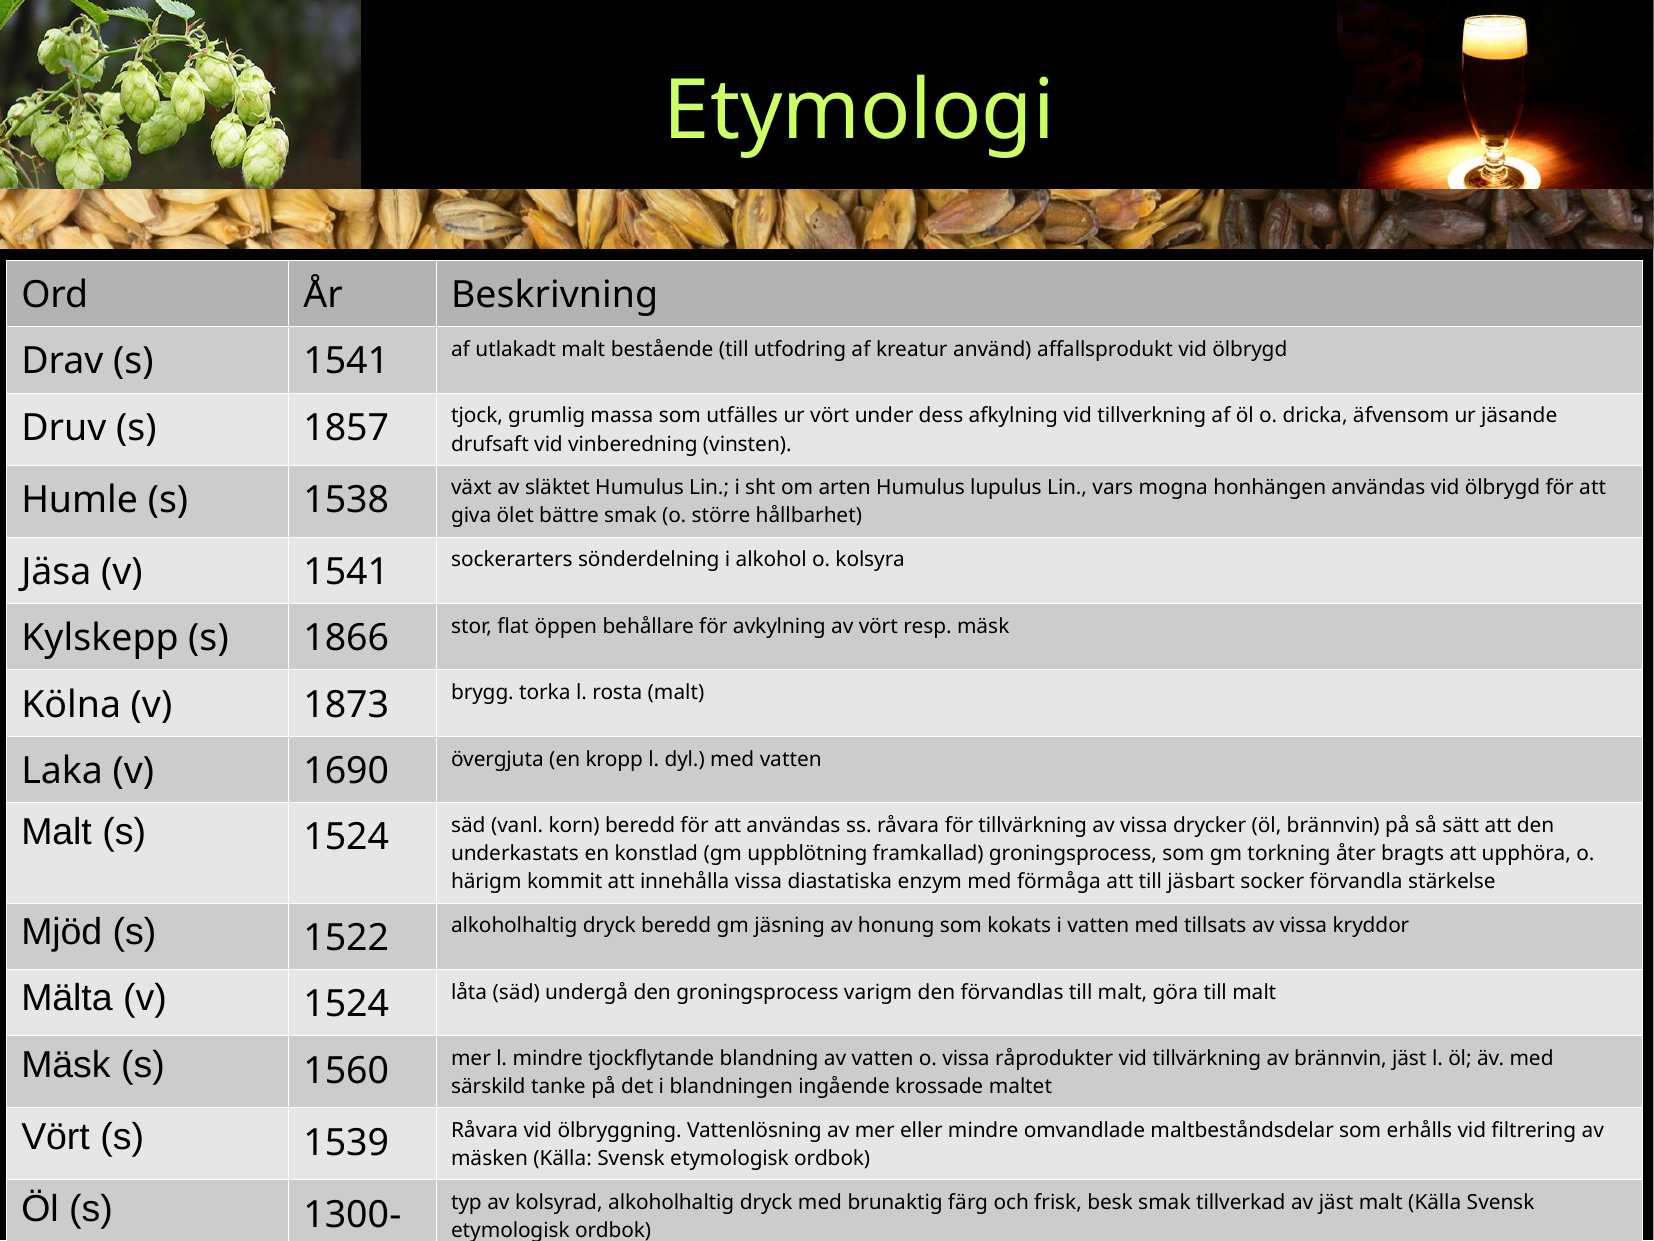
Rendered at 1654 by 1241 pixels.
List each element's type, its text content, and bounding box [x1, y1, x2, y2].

table_header År [289, 261, 436, 326]
picture [0, 0, 1654, 249]
table_cell brygg. torka l. rosta (malt) [437, 670, 1642, 736]
table_cell Kölna (v) [7, 670, 288, 736]
table_cell af utlakadt malt bestående (till utfodring af kreatur använd) affallsprodukt vid ölbrygd [437, 327, 1642, 393]
table_cell låta (säd) undergå den groningsprocess varigm den förvandlas till malt, göra till malt [437, 970, 1642, 1035]
table_cell Jäsa (v) [7, 538, 288, 603]
table_header Beskrivning [437, 261, 1642, 326]
table_cell Humle (s) [7, 466, 288, 537]
title [361, 143, 1337, 189]
table_cell 1541 [289, 327, 436, 393]
table_cell 1866 [289, 604, 436, 669]
table_cell stor, flat öppen behållare för avkylning av vört resp. mäsk [437, 604, 1642, 669]
table_cell 1560 [289, 1036, 436, 1107]
table_cell Drav (s) [7, 327, 288, 393]
table_cell Laka (v) [7, 737, 288, 802]
table_cell övergjuta (en kropp l. dyl.) med vatten [437, 737, 1642, 802]
table_cell 1538 [289, 466, 436, 537]
table_cell Kylskepp (s) [7, 604, 288, 669]
table_cell Druv (s) [7, 394, 288, 465]
table_cell sockerarters sönderdelning i alkohol o. kolsyra [437, 538, 1642, 603]
table_cell mer l. mindre tjockflytande blandning av vatten o. vissa råprodukter vid tillvärkning av brännvin, jäst l. öl; äv. med särskild tanke på det i blandningen ingående krossade maltet [437, 1036, 1642, 1107]
table_cell tjock, grumlig massa som utfälles ur vört under dess afkylning vid tillverkning af öl o. dricka, äfvensom ur jäsande drufsaft vid vinberedning (vinsten). [437, 394, 1642, 465]
table_cell Malt (s) [7, 803, 288, 903]
table_cell 1524 [289, 970, 436, 1035]
table_cell Mäsk (s) [7, 1036, 288, 1107]
table_cell 1857 [289, 394, 436, 465]
table_cell Mjöd (s) [7, 904, 288, 969]
table_cell Öl (s) [7, 1180, 288, 1241]
title Etymologi [361, 49, 1337, 143]
table_cell Vört (s) [7, 1108, 288, 1179]
table_cell 1539 [289, 1108, 436, 1179]
table_cell 1541 [289, 538, 436, 603]
table_cell 1300-talet [289, 1180, 436, 1241]
table_cell Råvara vid ölbryggning. Vattenlösning av mer eller mindre omvandlade maltbeståndsdelar som erhålls vid filtrering av mäsken (Källa: Svensk etymologisk ordbok) [437, 1108, 1642, 1179]
table_cell 1524 [289, 803, 436, 903]
table_header Ord [7, 261, 288, 326]
table_cell typ av kol­syrad, alkohol­haltig dryck med brunaktig färg och frisk, besk smak till­verkad av jäst malt (Källa Svensk etymologisk ordbok) [437, 1180, 1642, 1241]
table_cell växt av släktet Humulus Lin.; i sht om arten Humulus lupulus Lin., vars mogna honhängen användas vid ölbrygd för att giva ölet bättre smak (o. större hållbarhet) [437, 466, 1642, 537]
table_cell 1873 [289, 670, 436, 736]
table_cell alkoholhaltig dryck beredd gm jäsning av honung som kokats i vatten med tillsats av vissa kryddor [437, 904, 1642, 969]
table_cell Mälta (v) [7, 970, 288, 1035]
table_cell säd (vanl. korn) beredd för att användas ss. råvara för tillvärkning av vissa drycker (öl, brännvin) på så sätt att den underkastats en konstlad (gm uppblötning framkallad) groningsprocess, som gm torkning åter bragts att upphöra, o. härigm kommit att innehålla vissa diastatiska enzym med förmåga att till jäsbart socker förvandla stärkelse [437, 803, 1642, 903]
table_cell 1690 [289, 737, 436, 802]
table_cell 1522 [289, 904, 436, 969]
